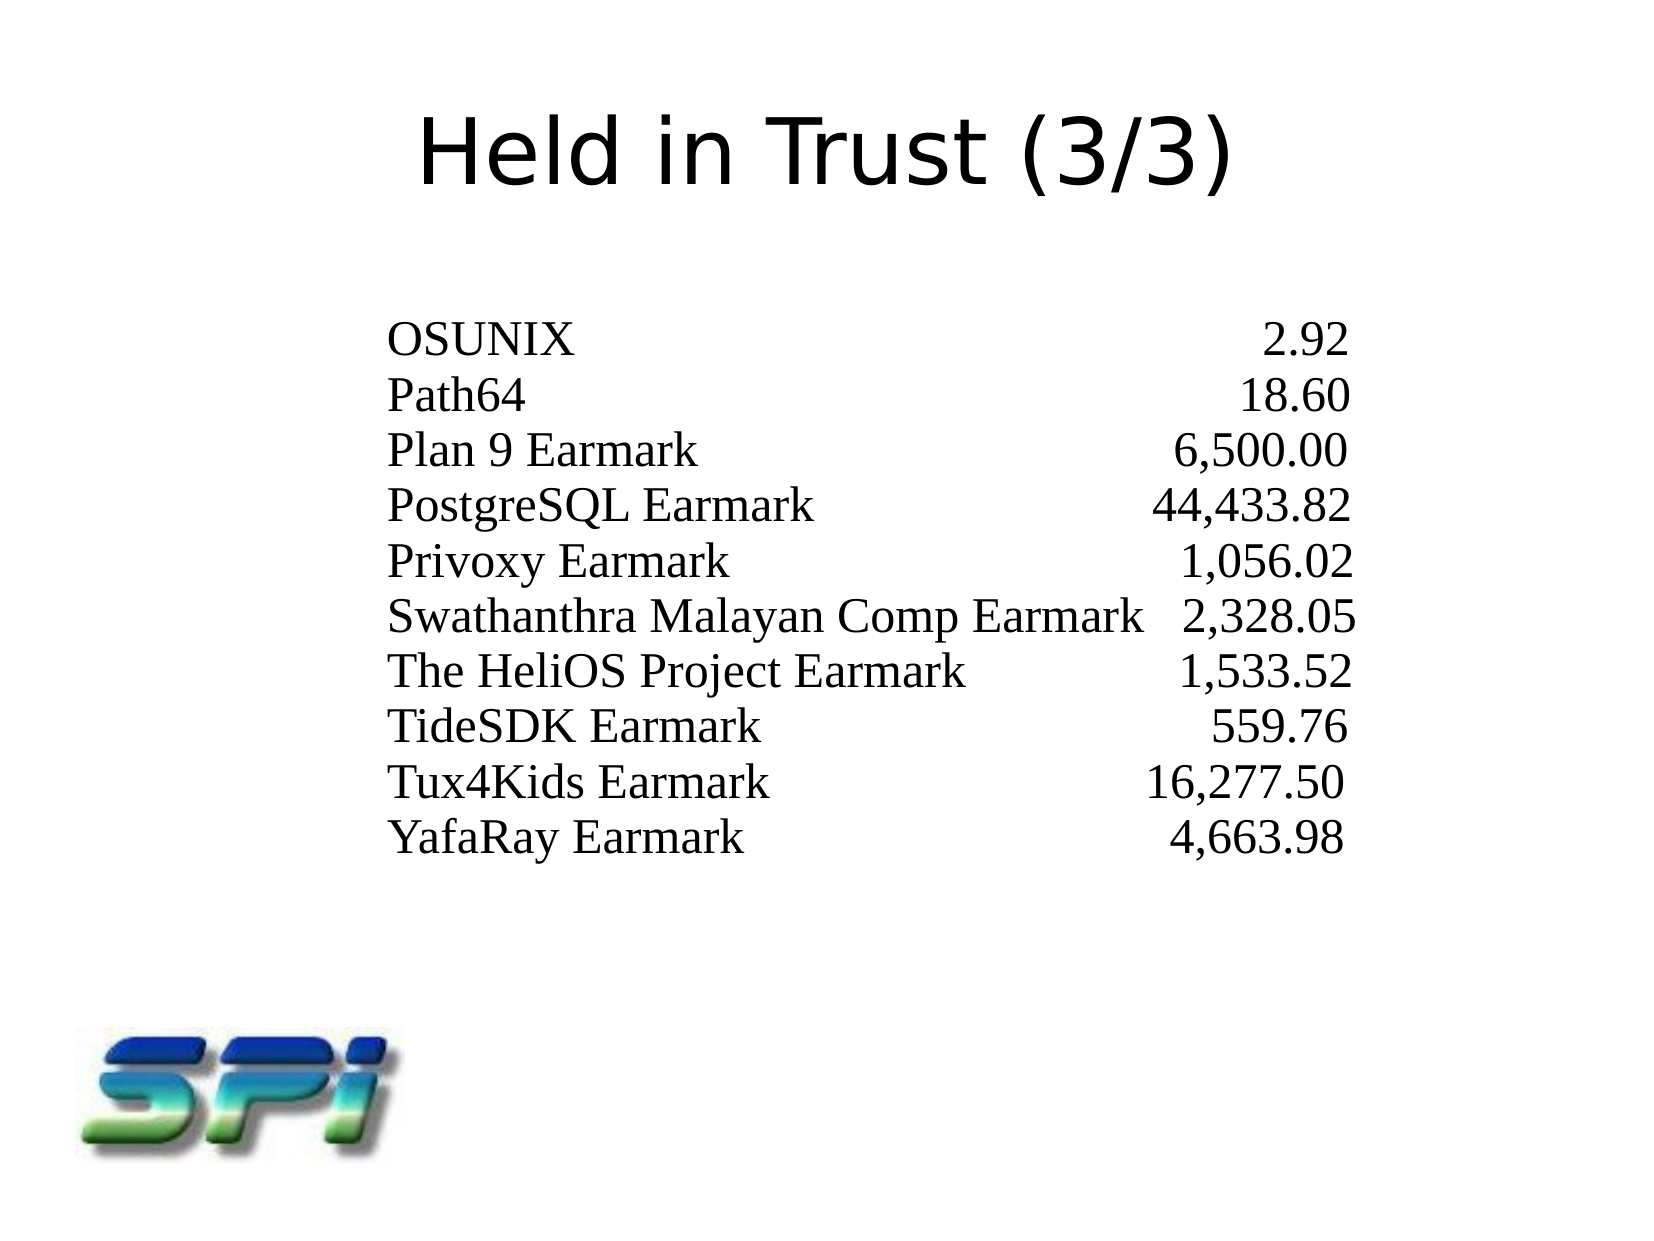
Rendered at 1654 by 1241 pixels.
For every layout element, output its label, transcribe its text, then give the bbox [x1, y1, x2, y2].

title Held in Trust (3/3) [82, 49, 1571, 257]
text_box OSUNIX 2.92 Path64 18.60 Plan 9 Earmark 6,500.00 PostgreSQL Earmark 44,433.82 Privoxy Earmark 1,056.02 Swathanthra Malayan Comp Earmark 2,328.05 The HeliOS Project Earmark 1,533.52 TideSDK Earmark 559.76 Tux4Kids Earmark 16,277.50 YafaRay Earmark 4,663.98 [259, 262, 1397, 872]
picture [75, 1027, 405, 1163]
